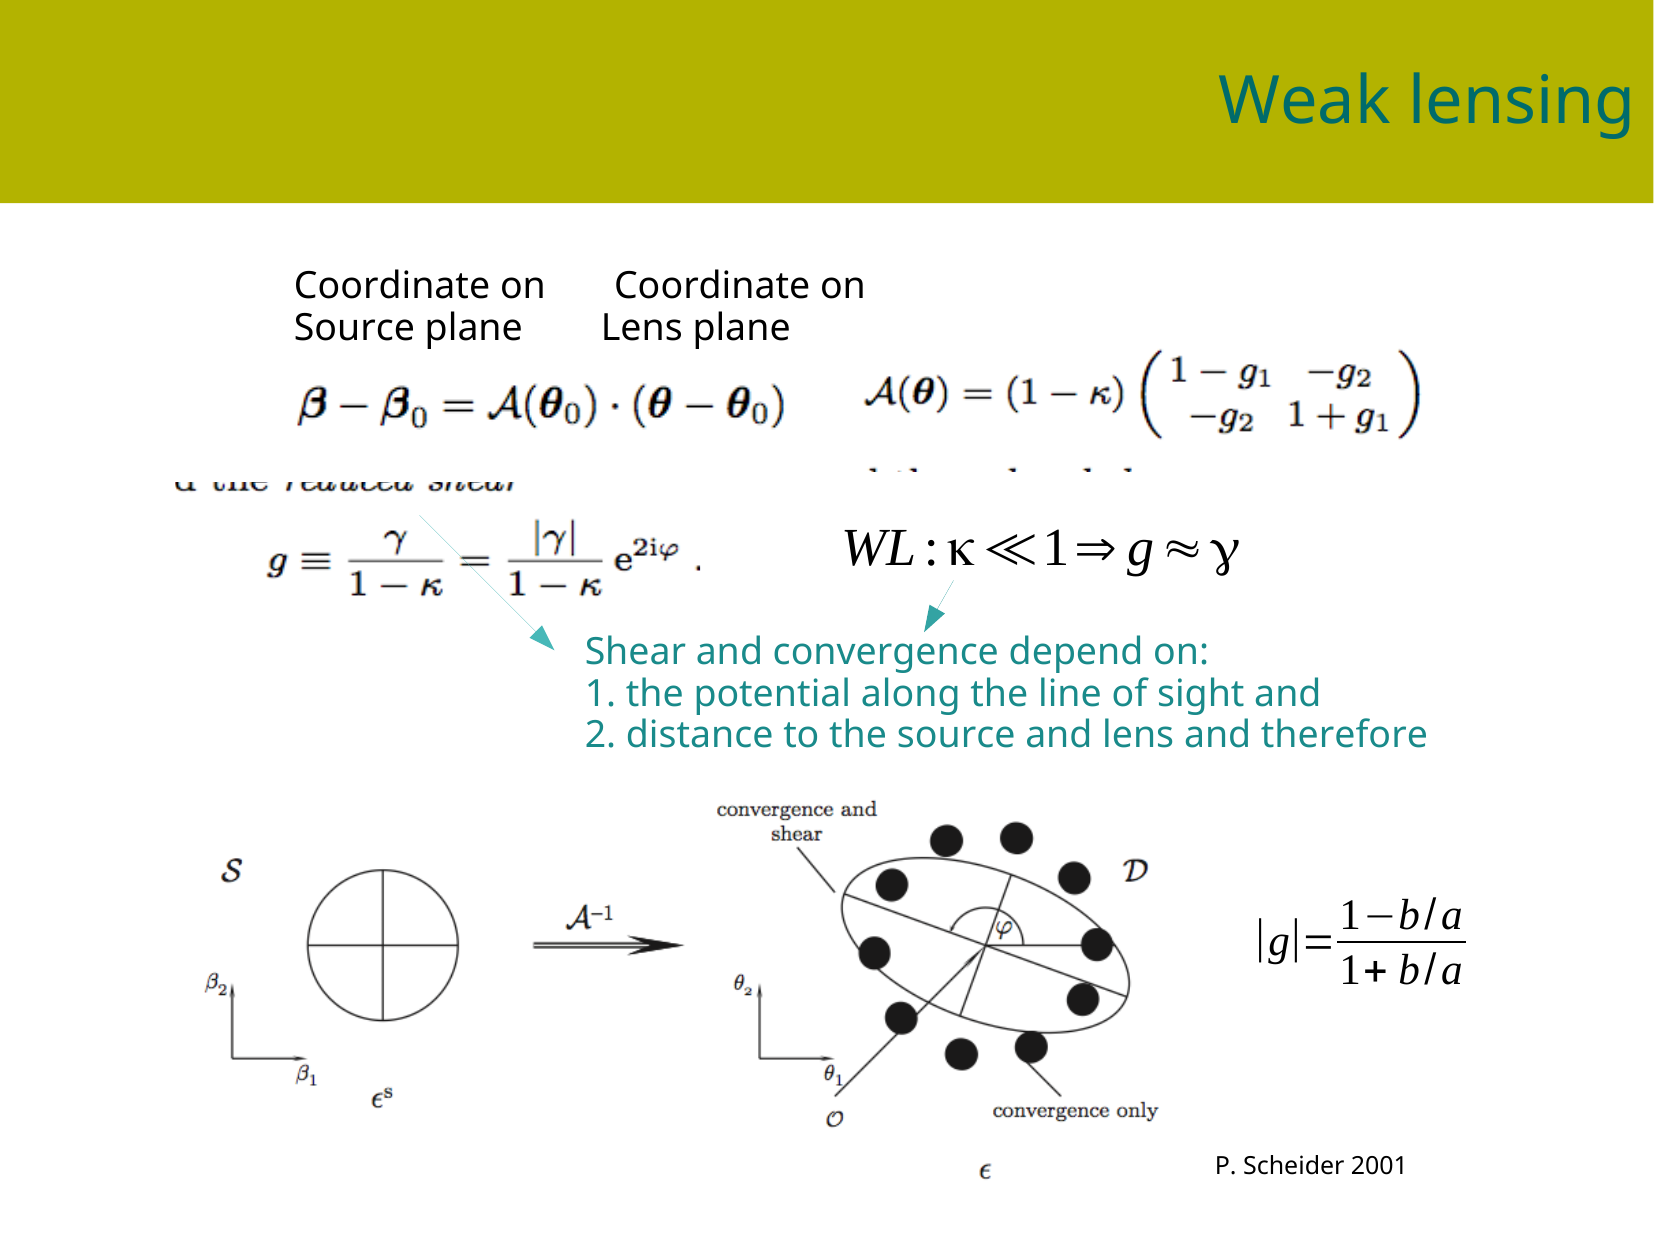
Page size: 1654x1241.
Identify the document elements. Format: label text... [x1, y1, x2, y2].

text_box P. Scheider 2001 [1200, 1145, 1546, 1188]
text_box Shear and convergence depend on: 1. the potential along the line of sight and 2. distance to the source and lens and therefore cosmology! [570, 623, 1606, 764]
text_box Coordinate on Coordinate on Source plane Lens plane [279, 257, 886, 369]
picture [160, 760, 1186, 1187]
chart [829, 518, 1256, 581]
chart [1242, 891, 1480, 995]
picture [175, 482, 701, 609]
picture [859, 330, 1431, 472]
picture [270, 368, 796, 444]
title Weak lensing [0, 0, 1654, 204]
